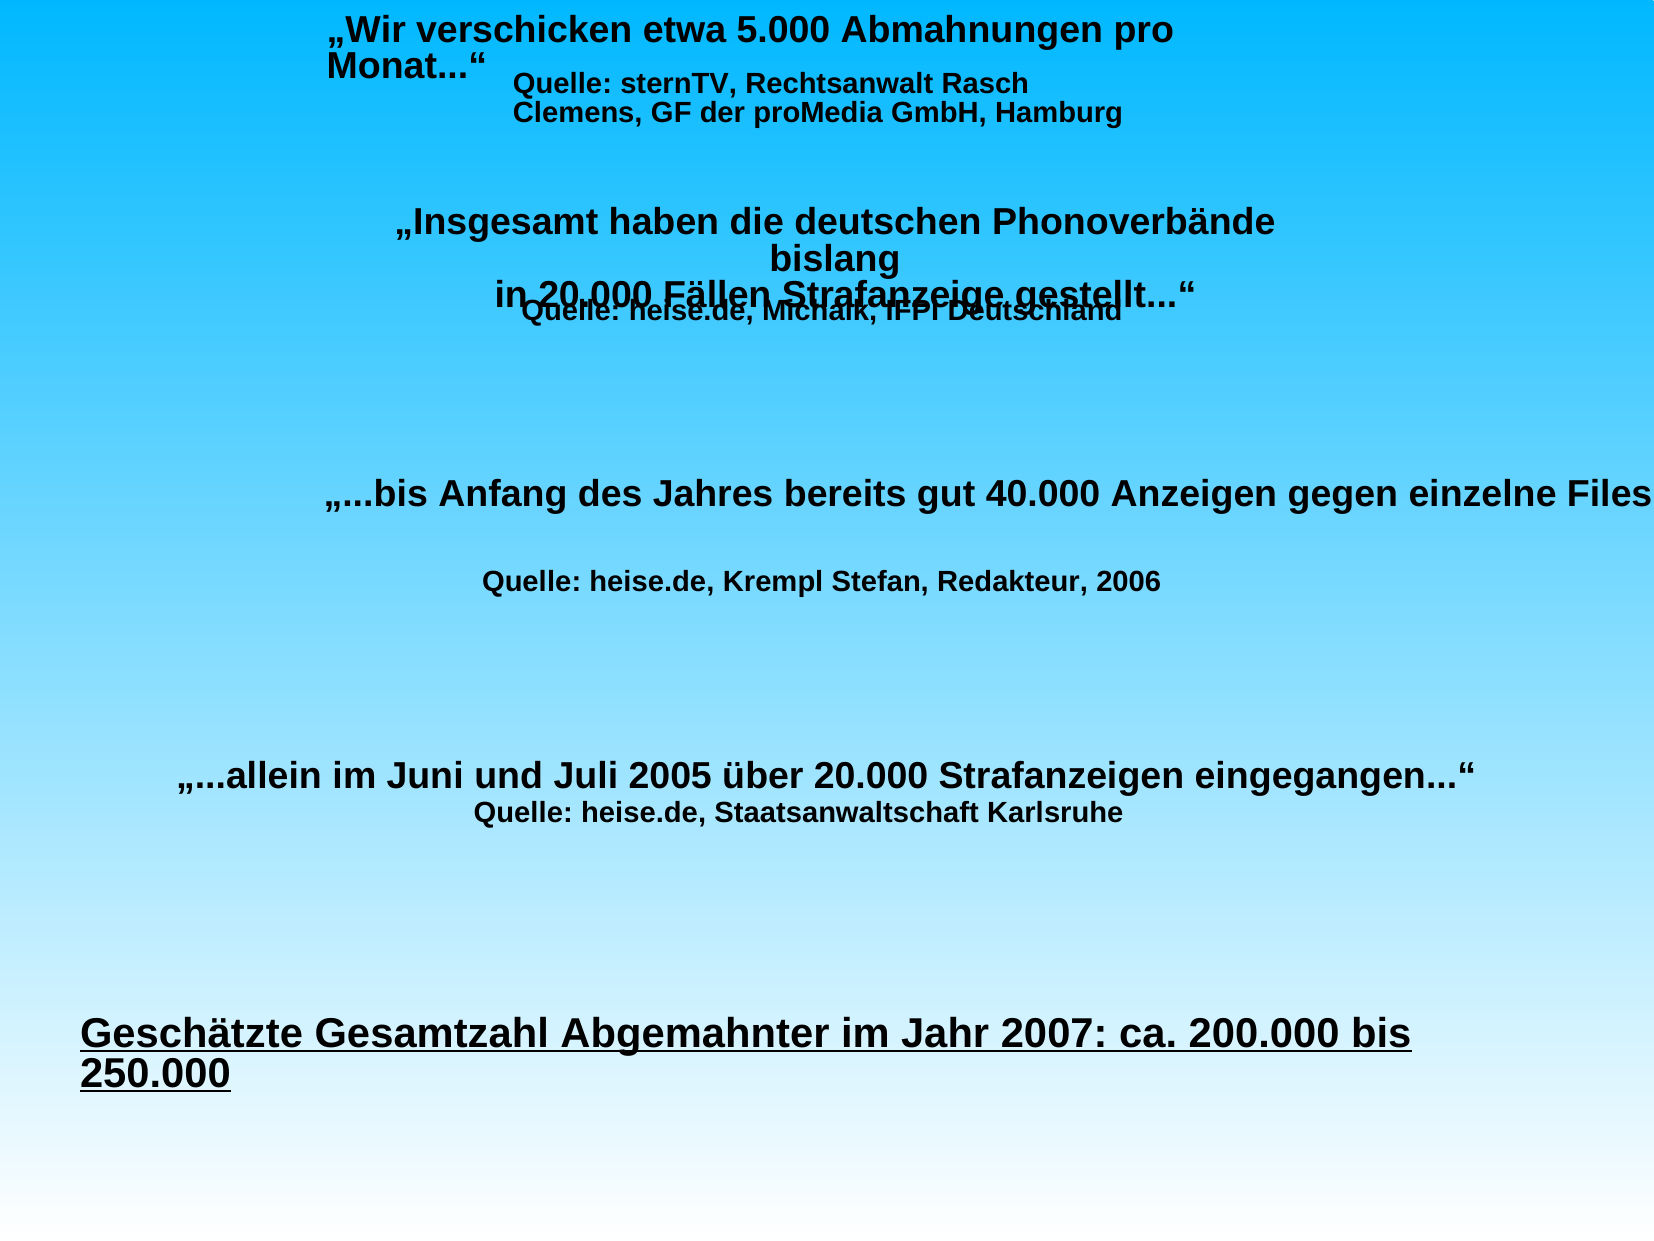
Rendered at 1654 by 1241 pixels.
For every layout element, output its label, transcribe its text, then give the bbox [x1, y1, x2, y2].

text_box Quelle: heise.de, Krempl Stefan, Redakteur, 2006 [461, 555, 1209, 616]
text_box Quelle: heise.de, Staatsanwaltschaft Karlsruhe [453, 785, 1201, 847]
text_box „Insgesamt haben die deutschen Phonoverbände bislang in 20.000 Fällen Strafanzeige gestellt...“ [302, 192, 1368, 306]
text_box „Wir verschicken etwa 5.000 Abmahnungen pro Monat...“ [305, 0, 1365, 70]
text_box Quelle: heise.de, Michalk, IFPI Deutschland [500, 283, 1170, 345]
text_box „...allein im Juni und Juli 2005 über 20.000 Strafanzeigen eingegangen...“ [134, 745, 1519, 816]
text_box Geschätzte Gesamtzahl Abgemahnter im Jahr 2007: ca. 200.000 bis 250.000 [65, 1007, 1588, 1070]
text_box Quelle: sternTV, Rechtsanwalt Rasch Clemens, GF der proMedia GmbH, Hamburg [492, 57, 1179, 119]
text_box „...bis Anfang des Jahres bereits gut 40.000 Anzeigen gegen einzelne Filesharer...“ [302, 464, 1368, 578]
